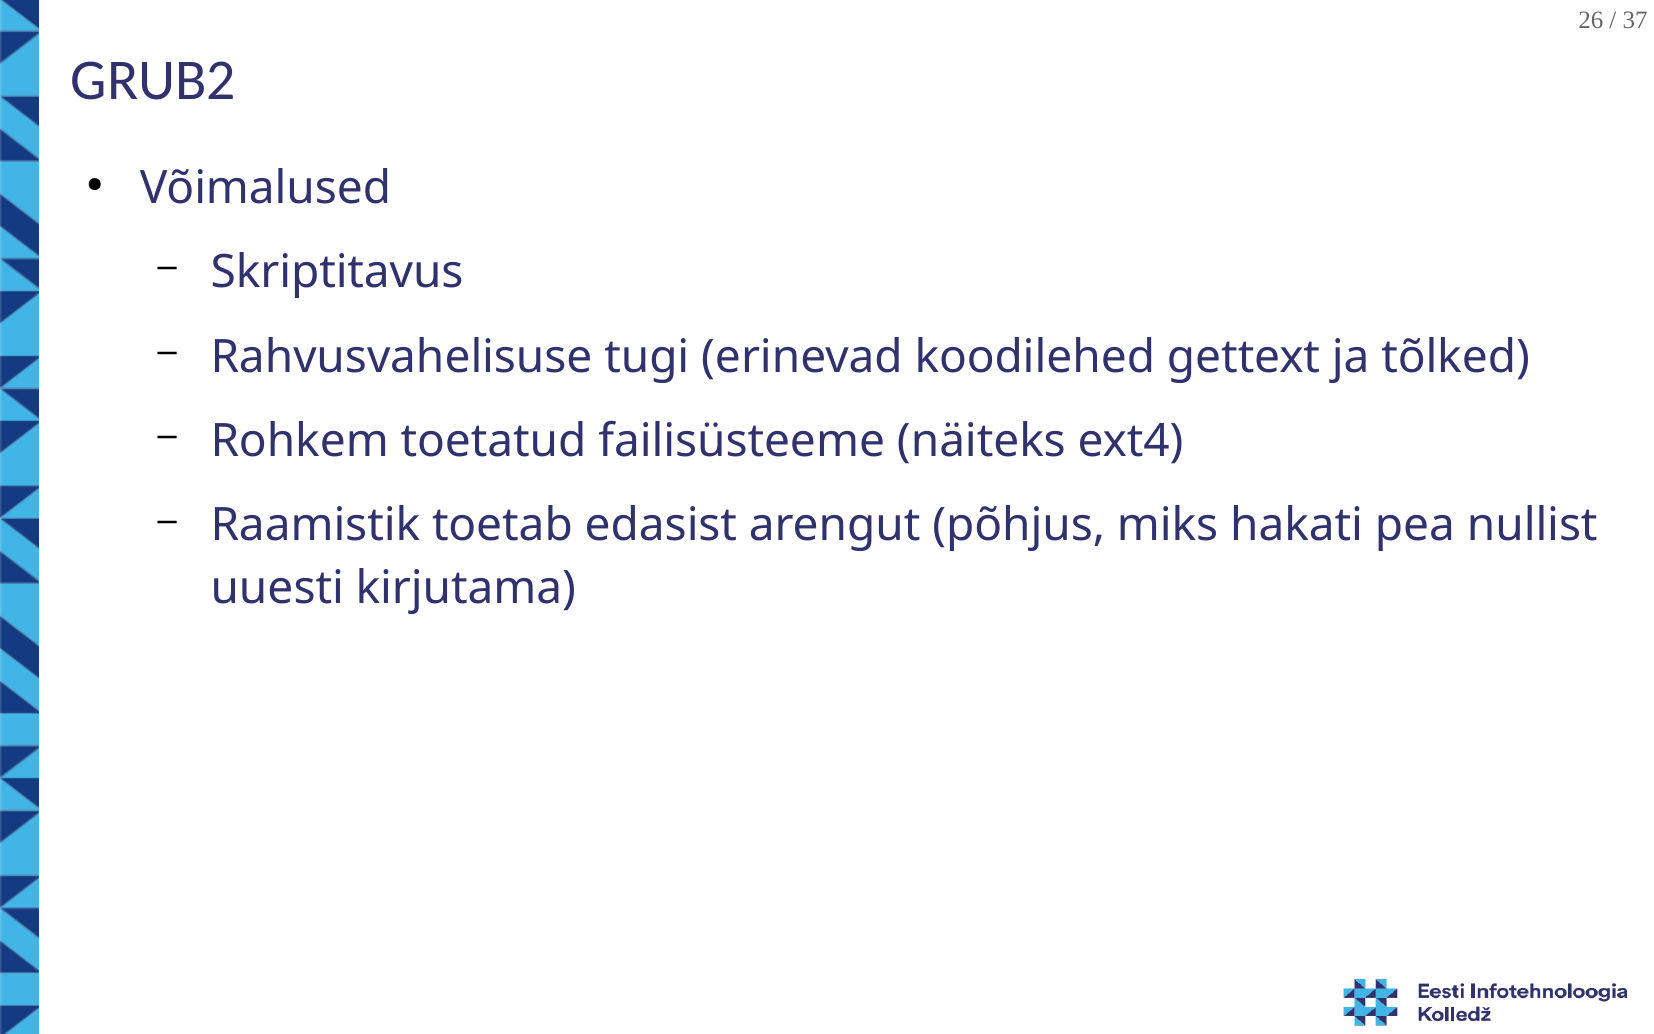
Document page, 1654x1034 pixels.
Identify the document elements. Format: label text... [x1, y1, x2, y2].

list Võimalused Skriptitavus Rahvusvahelisuse tugi (erinevad koodilehed gettext ja tõlked) Rohkem toetatud failisüsteeme (näiteks ext4) Raamistik toetab edasist arengut (põhjus, miks hakati pea nullist uuesti kirjutama) [68, 153, 1630, 957]
title GRUB2 [70, 41, 1630, 130]
